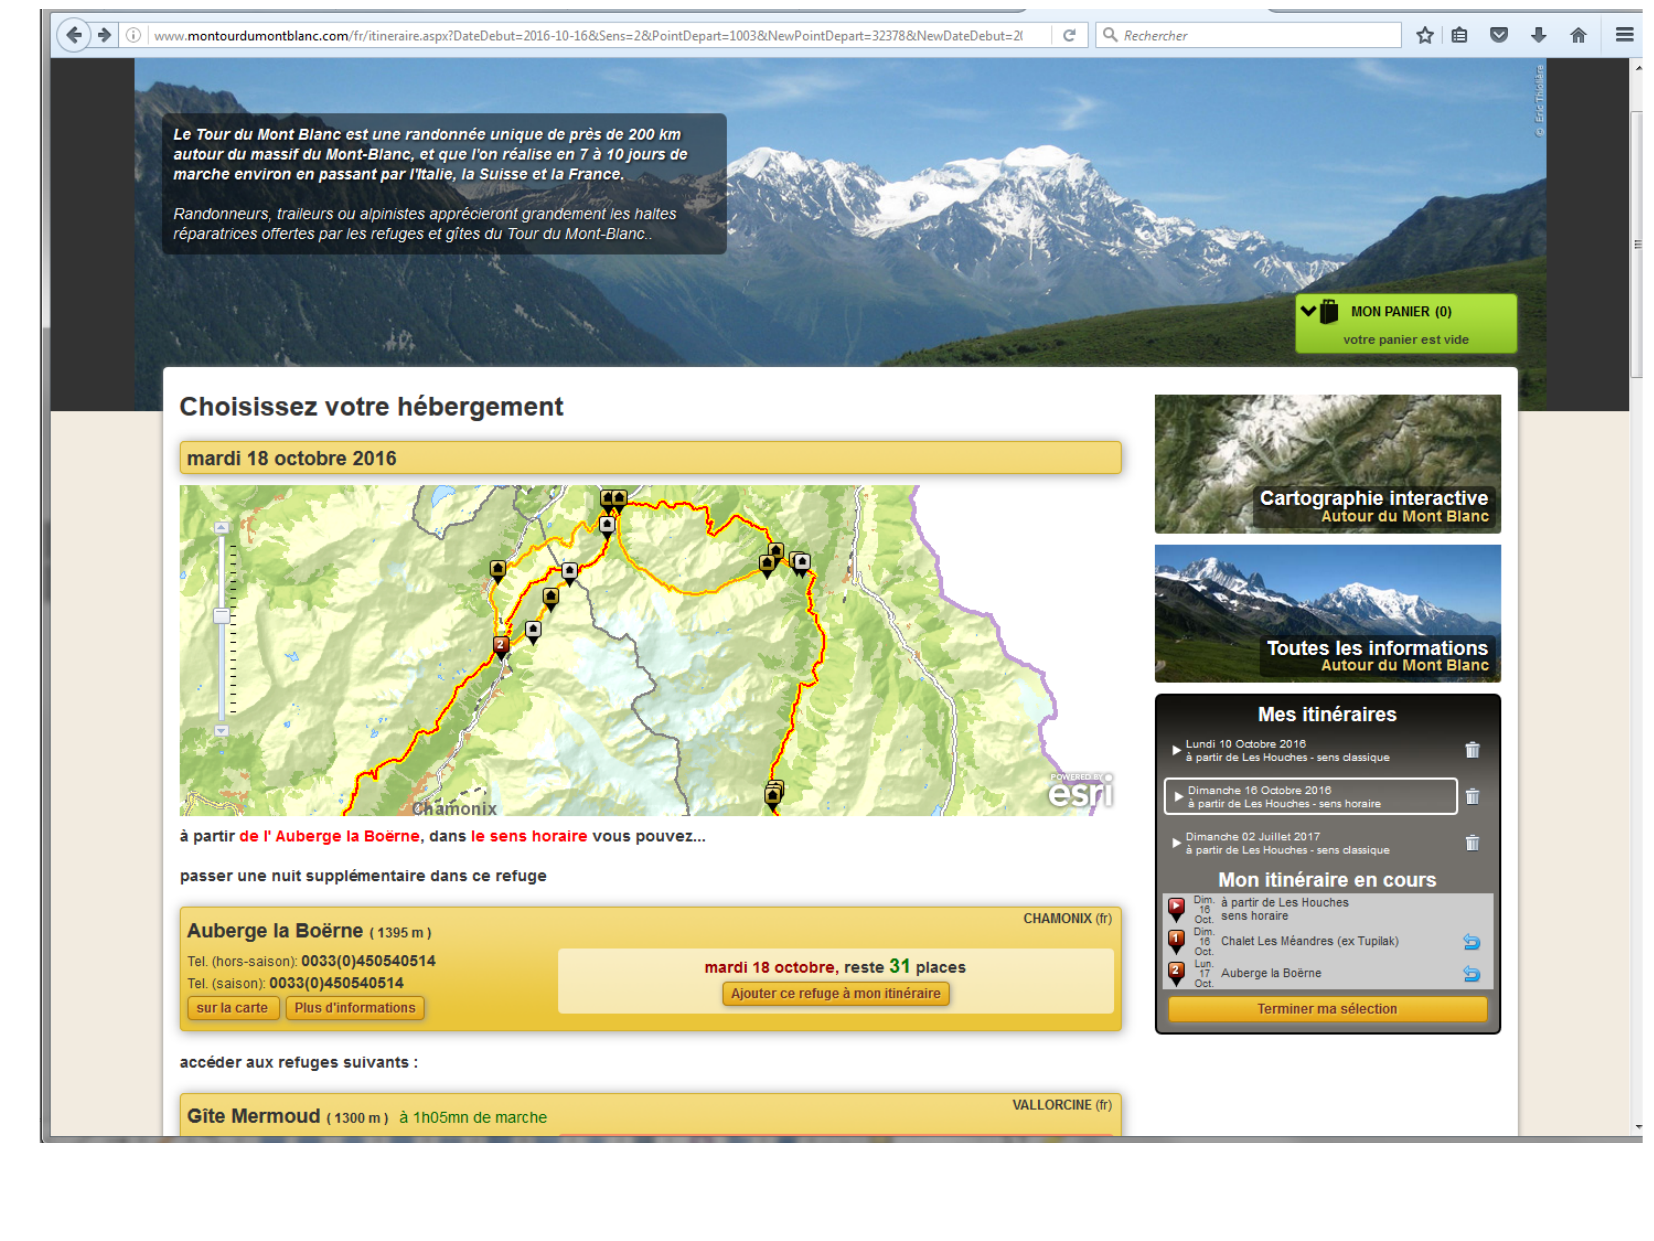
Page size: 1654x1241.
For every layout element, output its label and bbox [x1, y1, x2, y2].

picture [39, 9, 1643, 1143]
